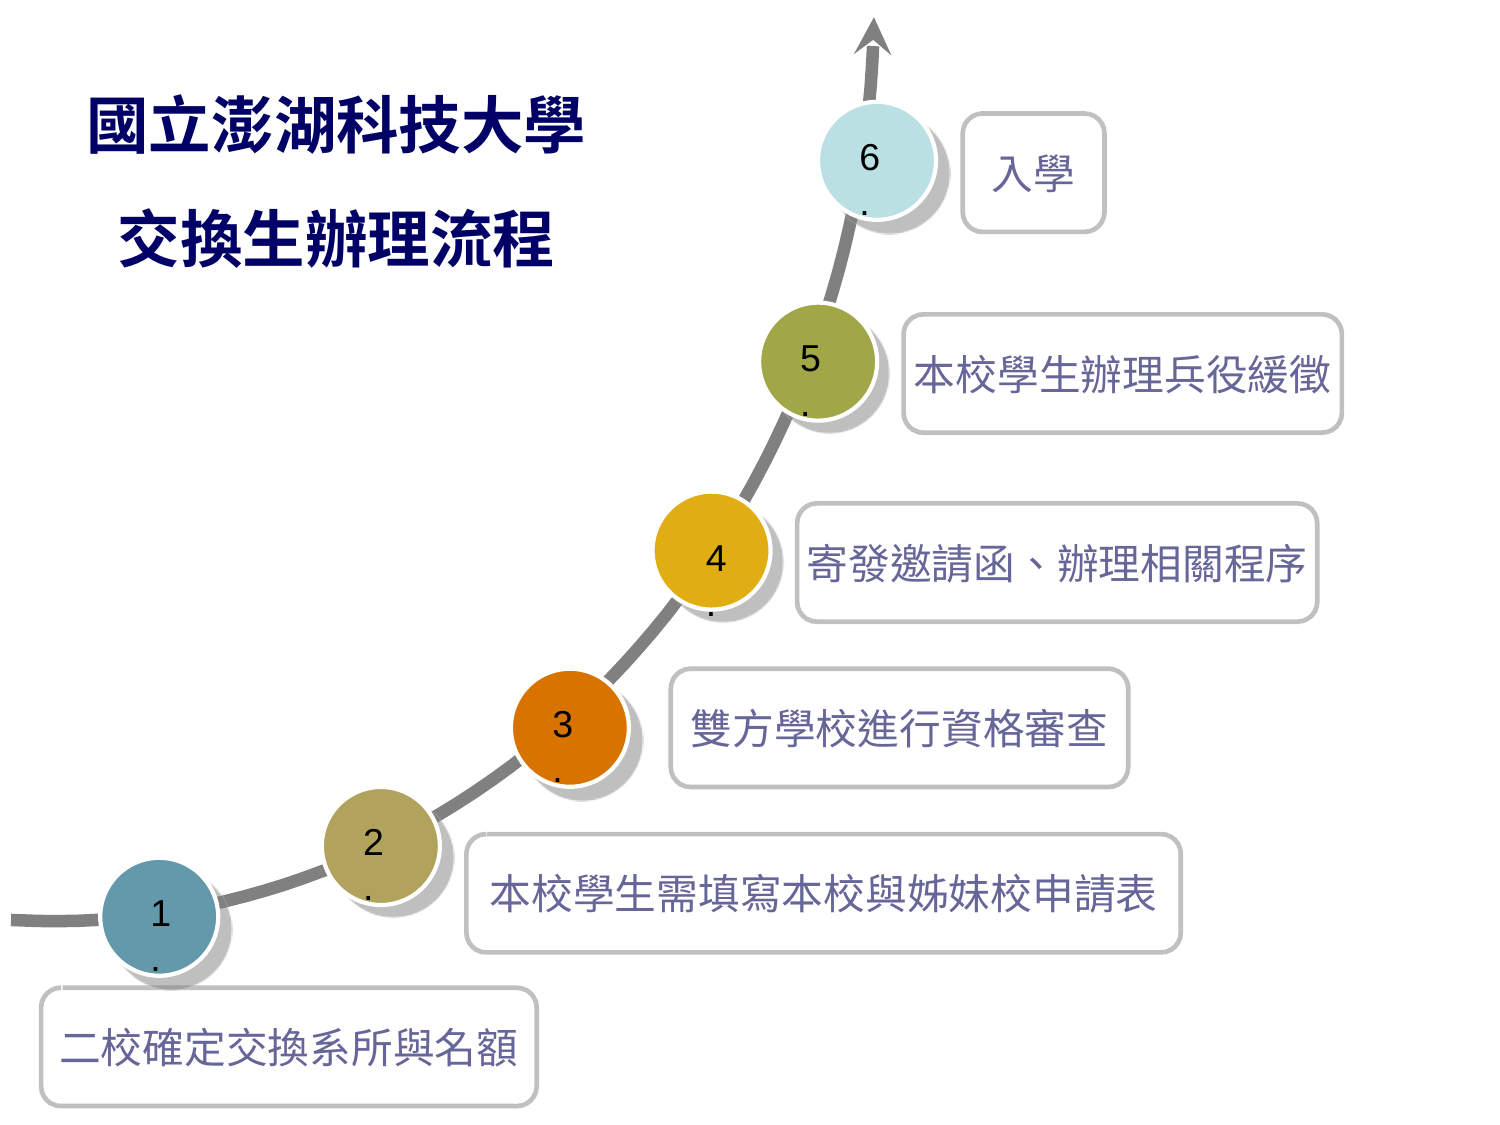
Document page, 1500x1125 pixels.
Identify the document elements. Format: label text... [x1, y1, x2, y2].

text_box 入學 [962, 113, 1105, 232]
text_box 本校學生辦理兵役緩徵 [903, 314, 1342, 433]
text_box [321, 786, 440, 899]
text_box 寄發邀請函、辦理相關程序 [797, 503, 1318, 622]
text_box [652, 491, 771, 606]
text_box [759, 302, 878, 415]
text_box [510, 668, 629, 781]
text_box 5. [785, 326, 845, 432]
text_box 國立澎湖科技大學 交換生辦理流程 [65, 78, 609, 283]
text_box 2. [348, 810, 408, 917]
text_box [100, 857, 219, 971]
text_box [817, 101, 937, 214]
text_box 二校確定交換系所與名額 [41, 987, 537, 1107]
text_box 雙方學校進行資格審查 [670, 668, 1129, 788]
text_box 4. [691, 526, 751, 632]
text_box 6. [844, 125, 904, 231]
text_box 本校學生需填寫本校與姊妹校申請表 [466, 834, 1181, 953]
text_box 3. [537, 692, 597, 798]
text_box 1. [135, 881, 195, 987]
